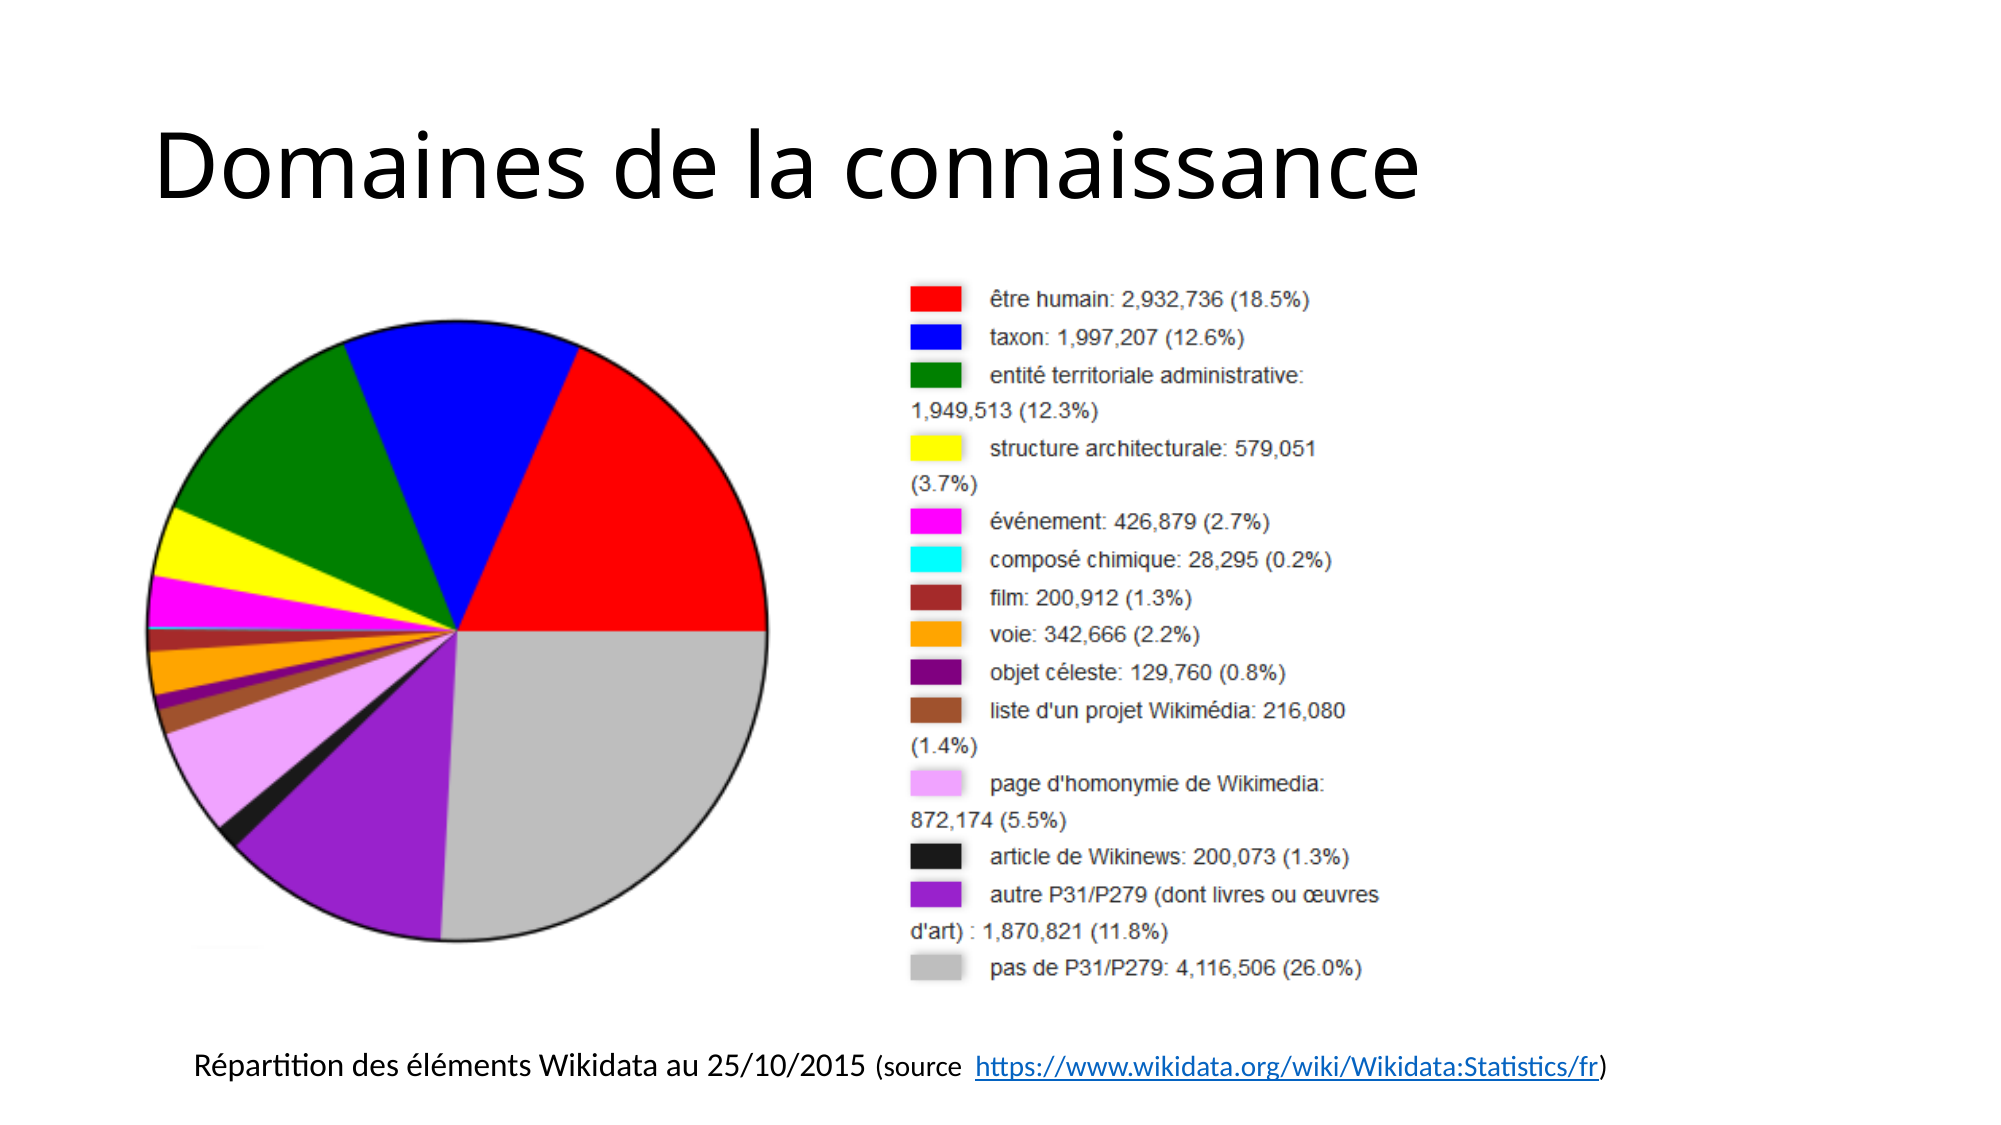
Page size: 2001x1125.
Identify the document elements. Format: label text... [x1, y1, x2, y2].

text_box Répartition des éléments Wikidata au 25/10/2015 (source https://www.wikidata.org/wiki/Wikidata:Statistics/fr) [179, 1036, 1623, 1091]
title Domaines de la connaissance [137, 59, 1863, 278]
picture [895, 277, 1424, 990]
picture [107, 304, 796, 949]
